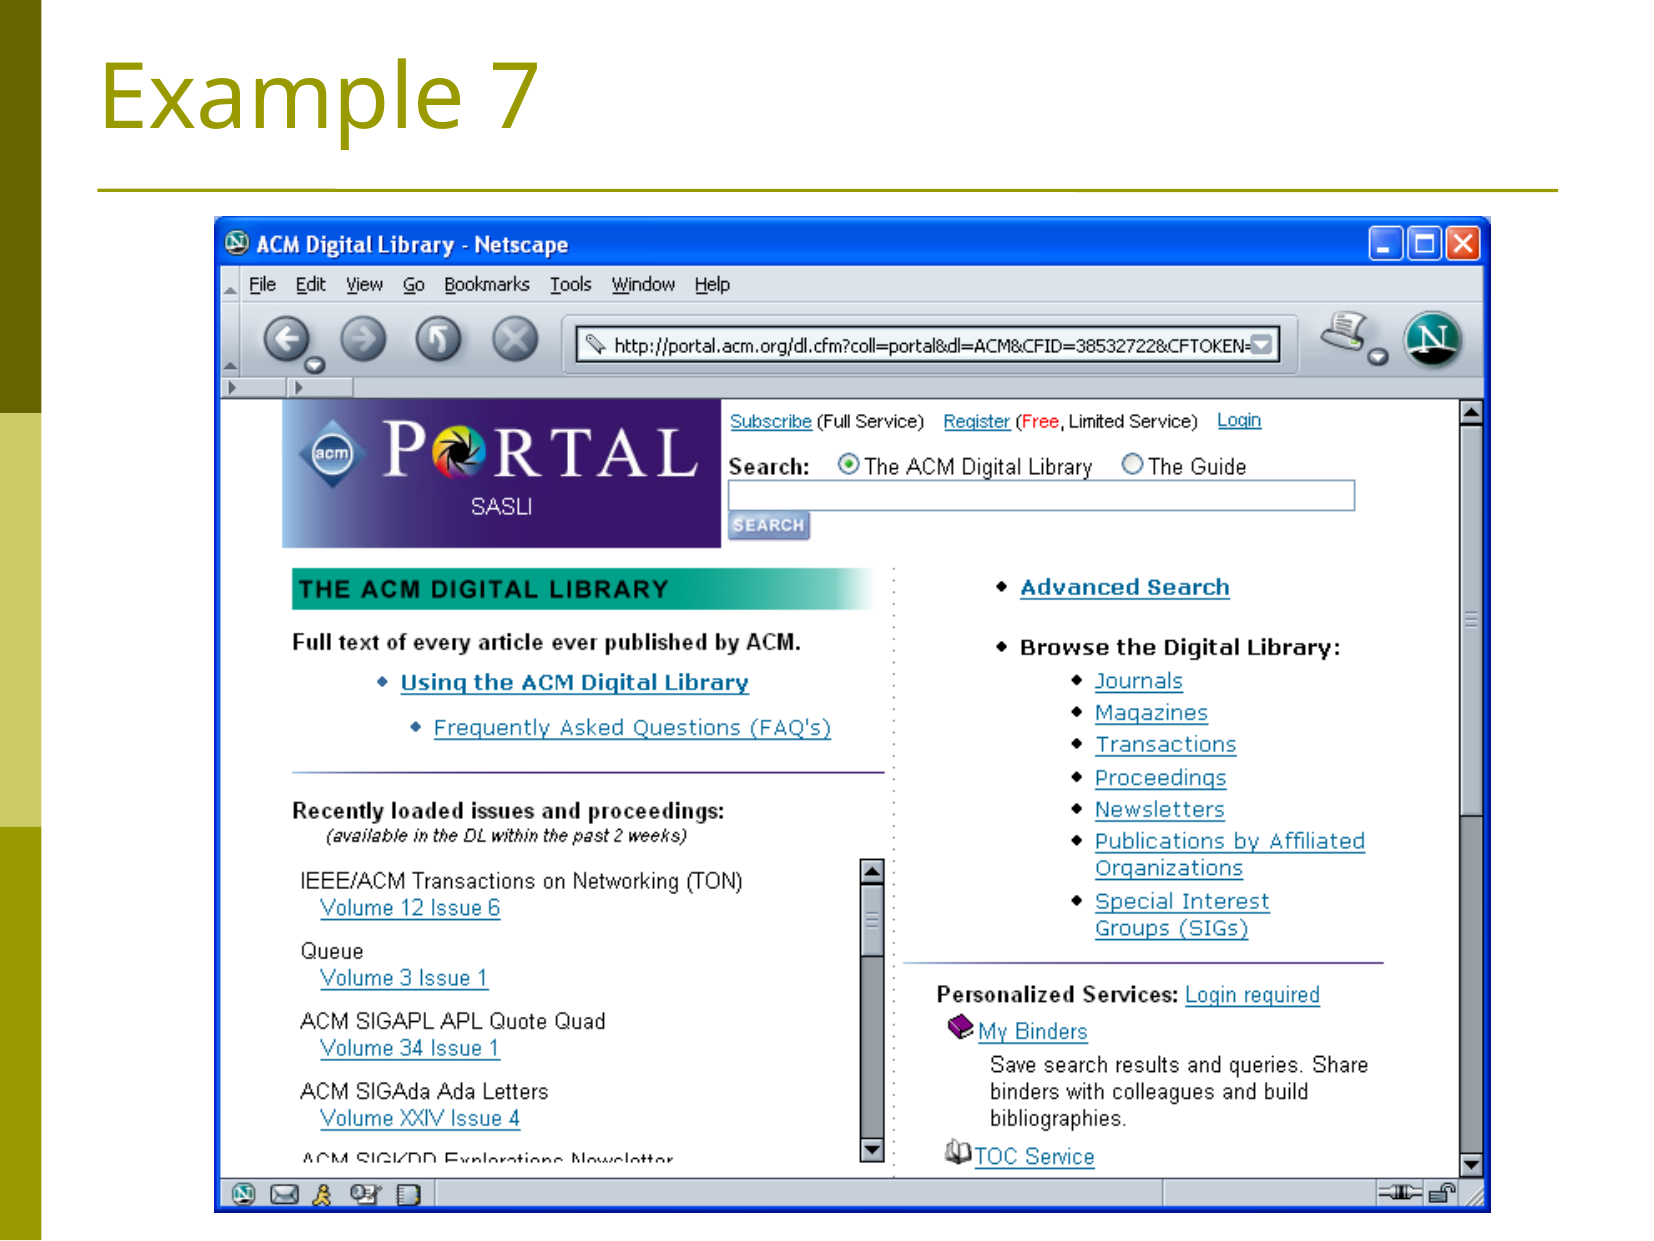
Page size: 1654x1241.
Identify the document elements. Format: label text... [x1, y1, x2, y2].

title Example 7 [82, 0, 1571, 164]
picture [214, 216, 1491, 1213]
